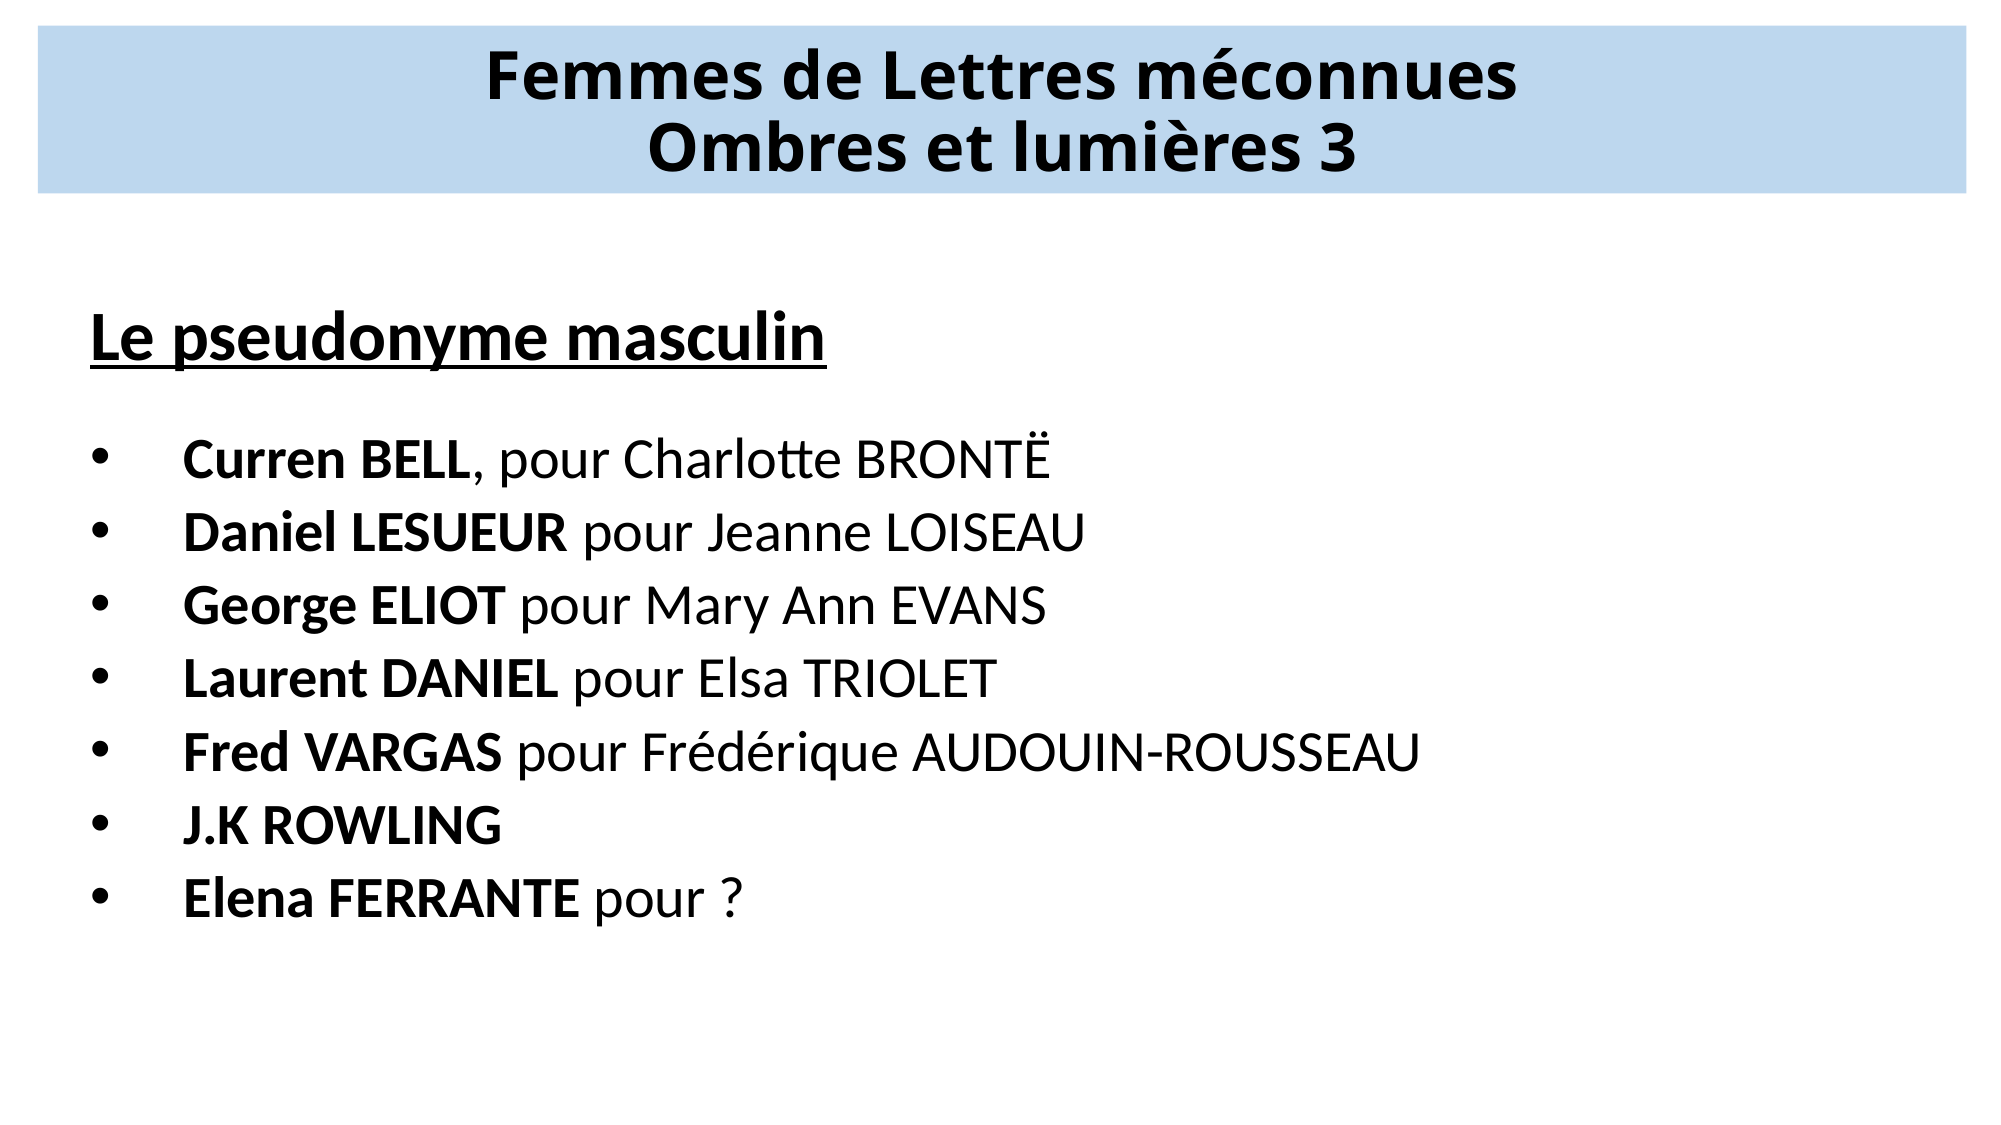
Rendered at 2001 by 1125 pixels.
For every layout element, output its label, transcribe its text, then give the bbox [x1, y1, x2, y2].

list Le pseudonyme masculin Curren BELL, pour Charlotte BRONTË Daniel LESUEUR pour Jeanne LOISEAU George ELIOT pour Mary Ann EVANS Laurent DANIEL pour Elsa TRIOLET Fred VARGAS pour Frédérique AUDOUIN-ROUSSEAU J.K ROWLING Elena FERRANTE pour ? [0, 211, 2000, 1125]
title Femmes de Lettres méconnues Ombres et lumières 3 [37, 25, 1967, 194]
